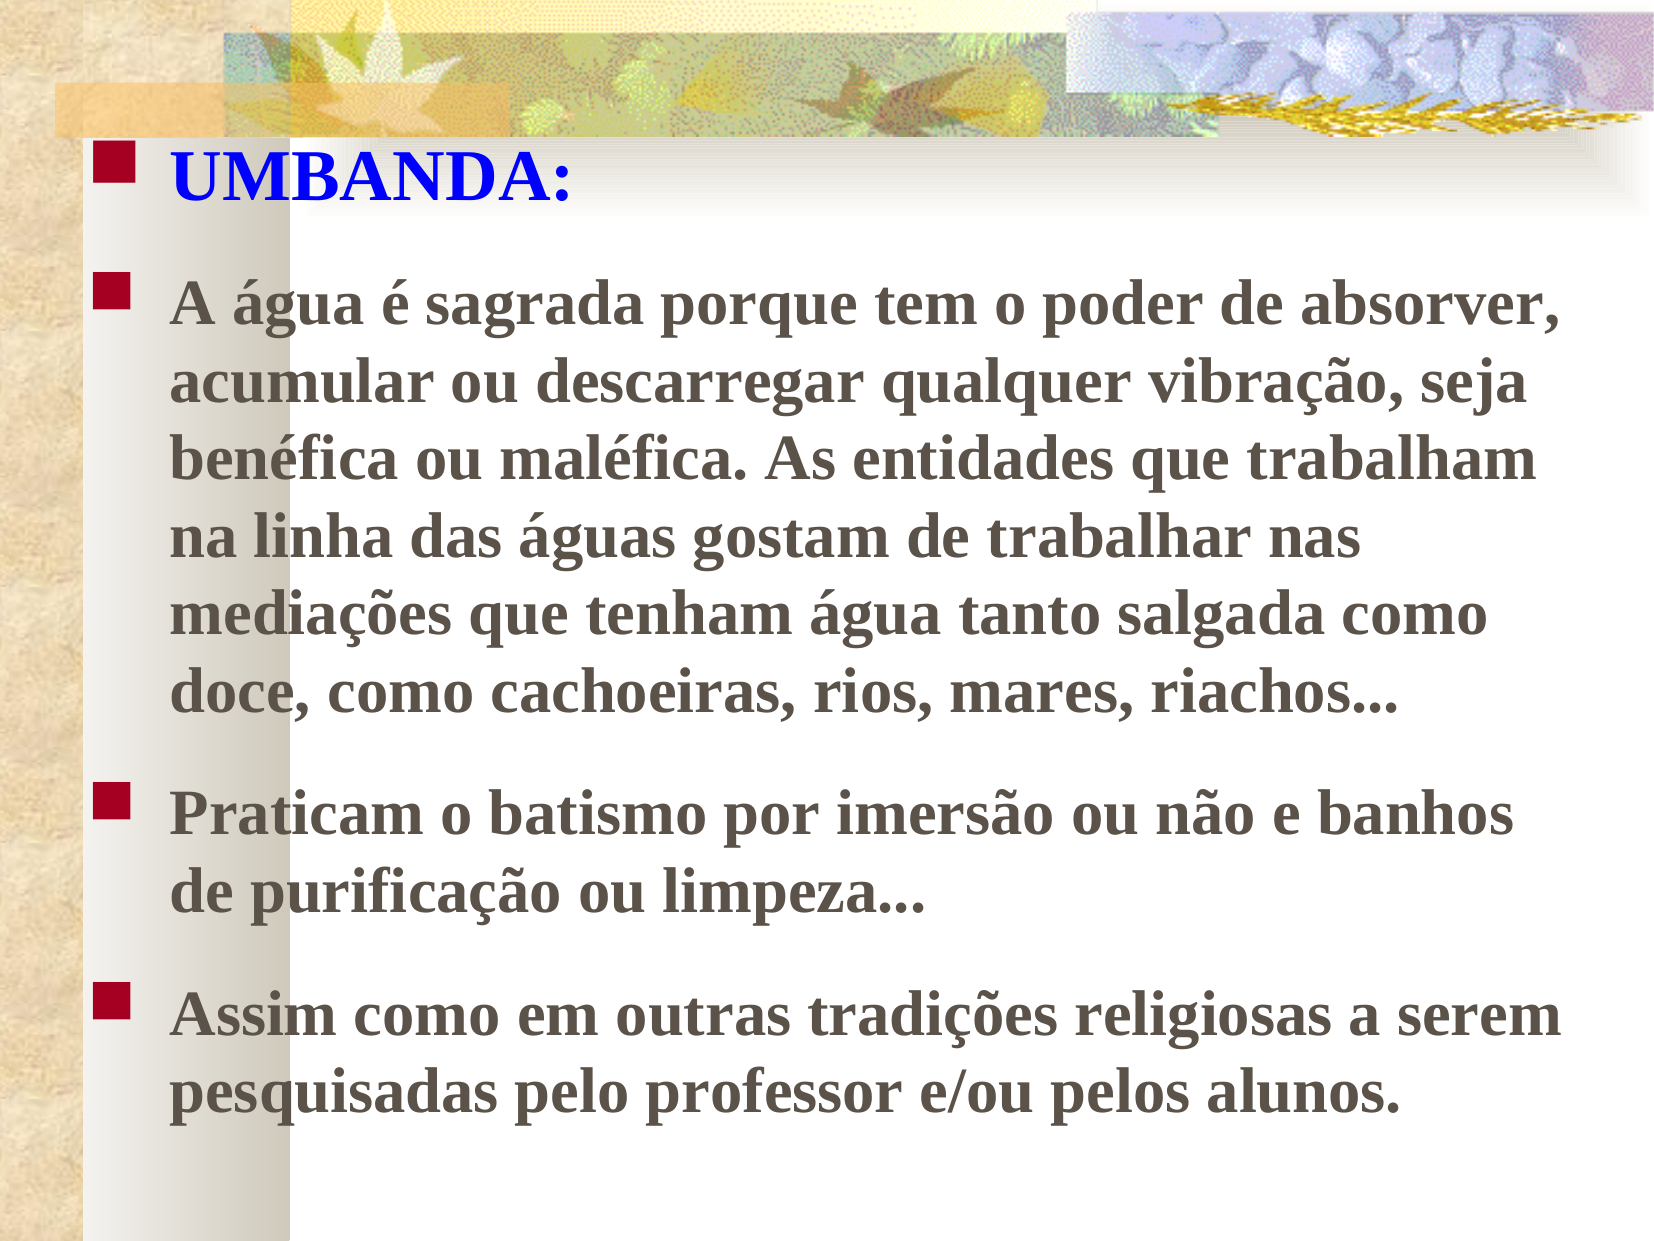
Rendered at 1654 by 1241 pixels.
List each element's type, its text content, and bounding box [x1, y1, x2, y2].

picture [0, 0, 1654, 1241]
text_box UMBANDA: A água é sagrada porque tem o poder de absorver, acumular ou descarregar qualquer vibração, seja benéfica ou maléfica. As entidades que trabalham na linha das águas gostam de trabalhar nas mediações que tenham água tanto salgada como doce, como cachoeiras, rios, mares, riachos... Praticam o batismo por imersão ou não e banhos de purificação ou limpeza... Assim como em outras tradições religiosas a serem pesquisadas pelo professor e/ou pelos alunos. [87, 127, 1575, 1213]
